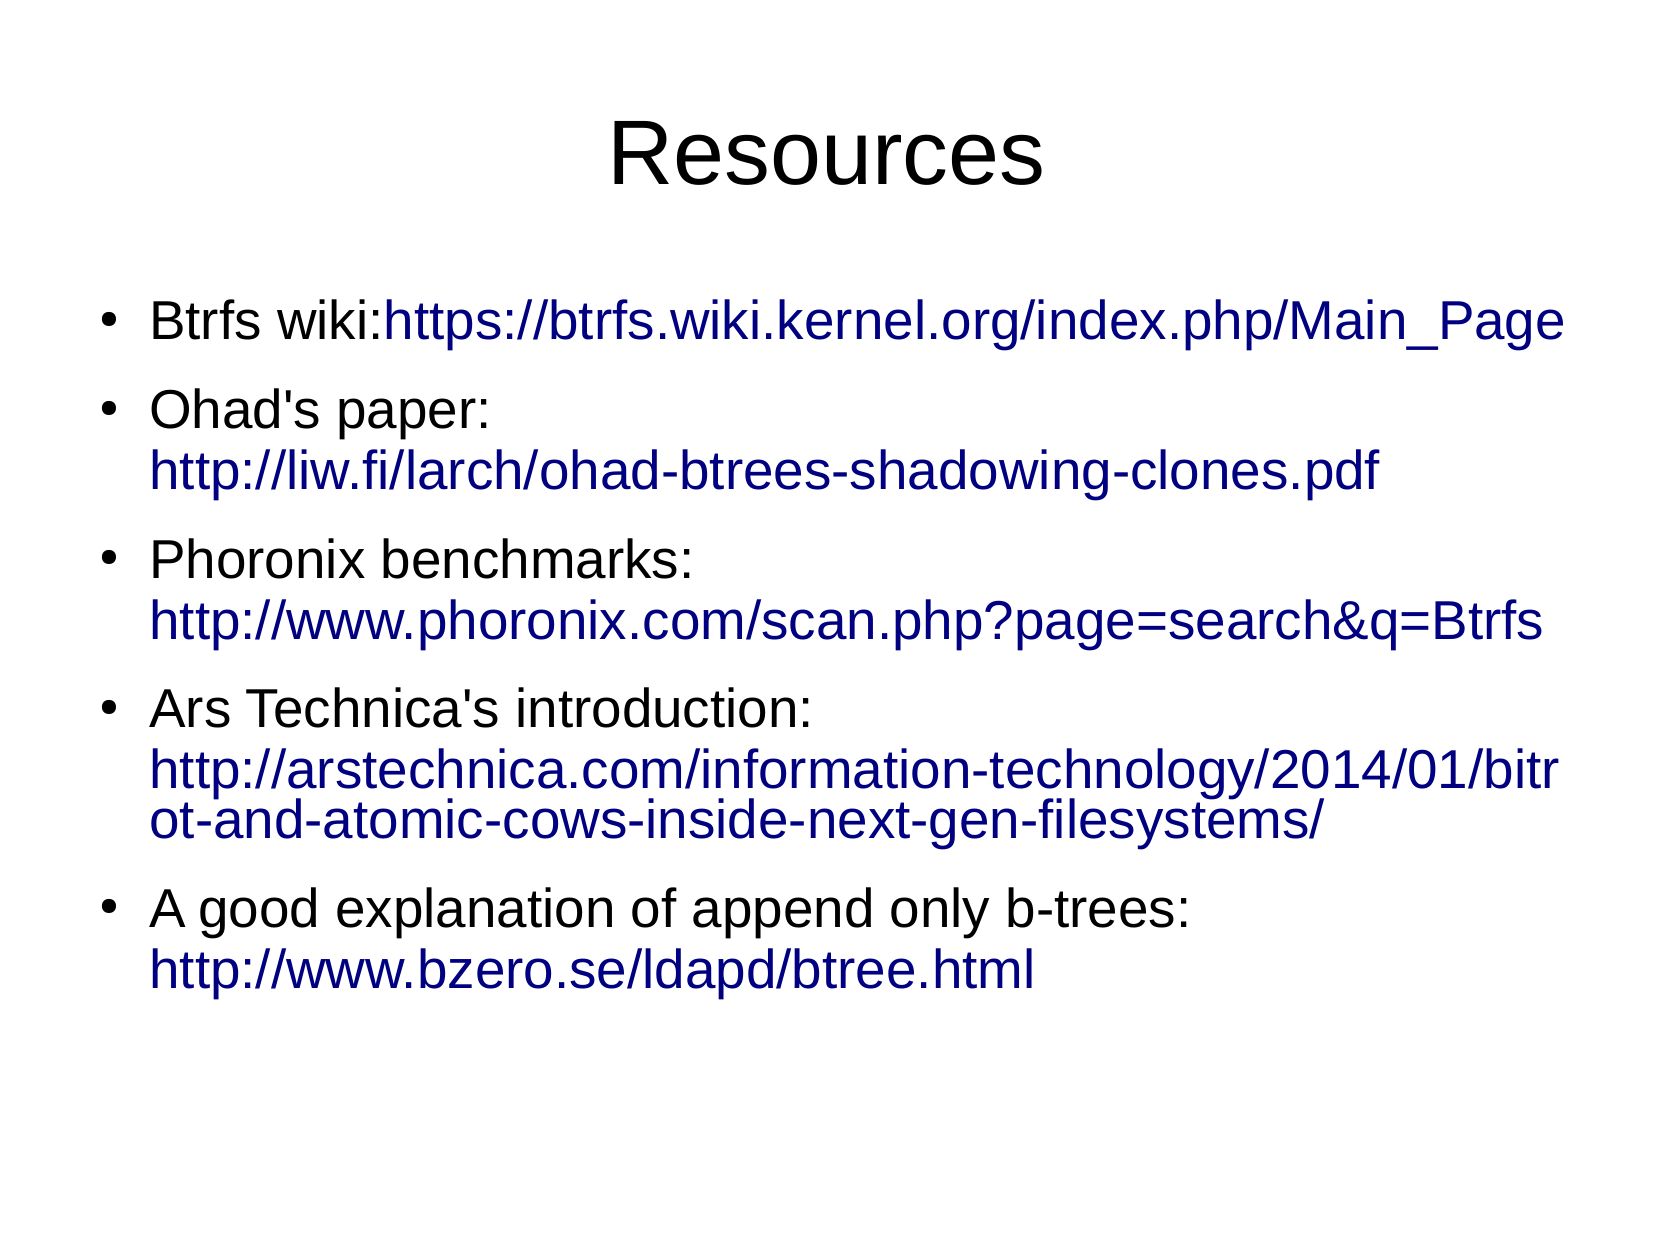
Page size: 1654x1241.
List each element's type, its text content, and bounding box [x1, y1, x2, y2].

title Resources [82, 49, 1571, 257]
list Btrfs wiki:https://btrfs.wiki.kernel.org/index.php/Main_Page Ohad's paper:http://liw.fi/larch/ohad-btrees-shadowing-clones.pdf Phoronix benchmarks:http://www.phoronix.com/scan.php?page=search&q=Btrfs Ars Technica's introduction: http://arstechnica.com/information-technology/2014/01/bitrot-and-atomic-cows-inside-next-gen-filesystems/ A good explanation of append only b-trees: http://www.bzero.se/ldapd/btree.html [82, 290, 1571, 1010]
